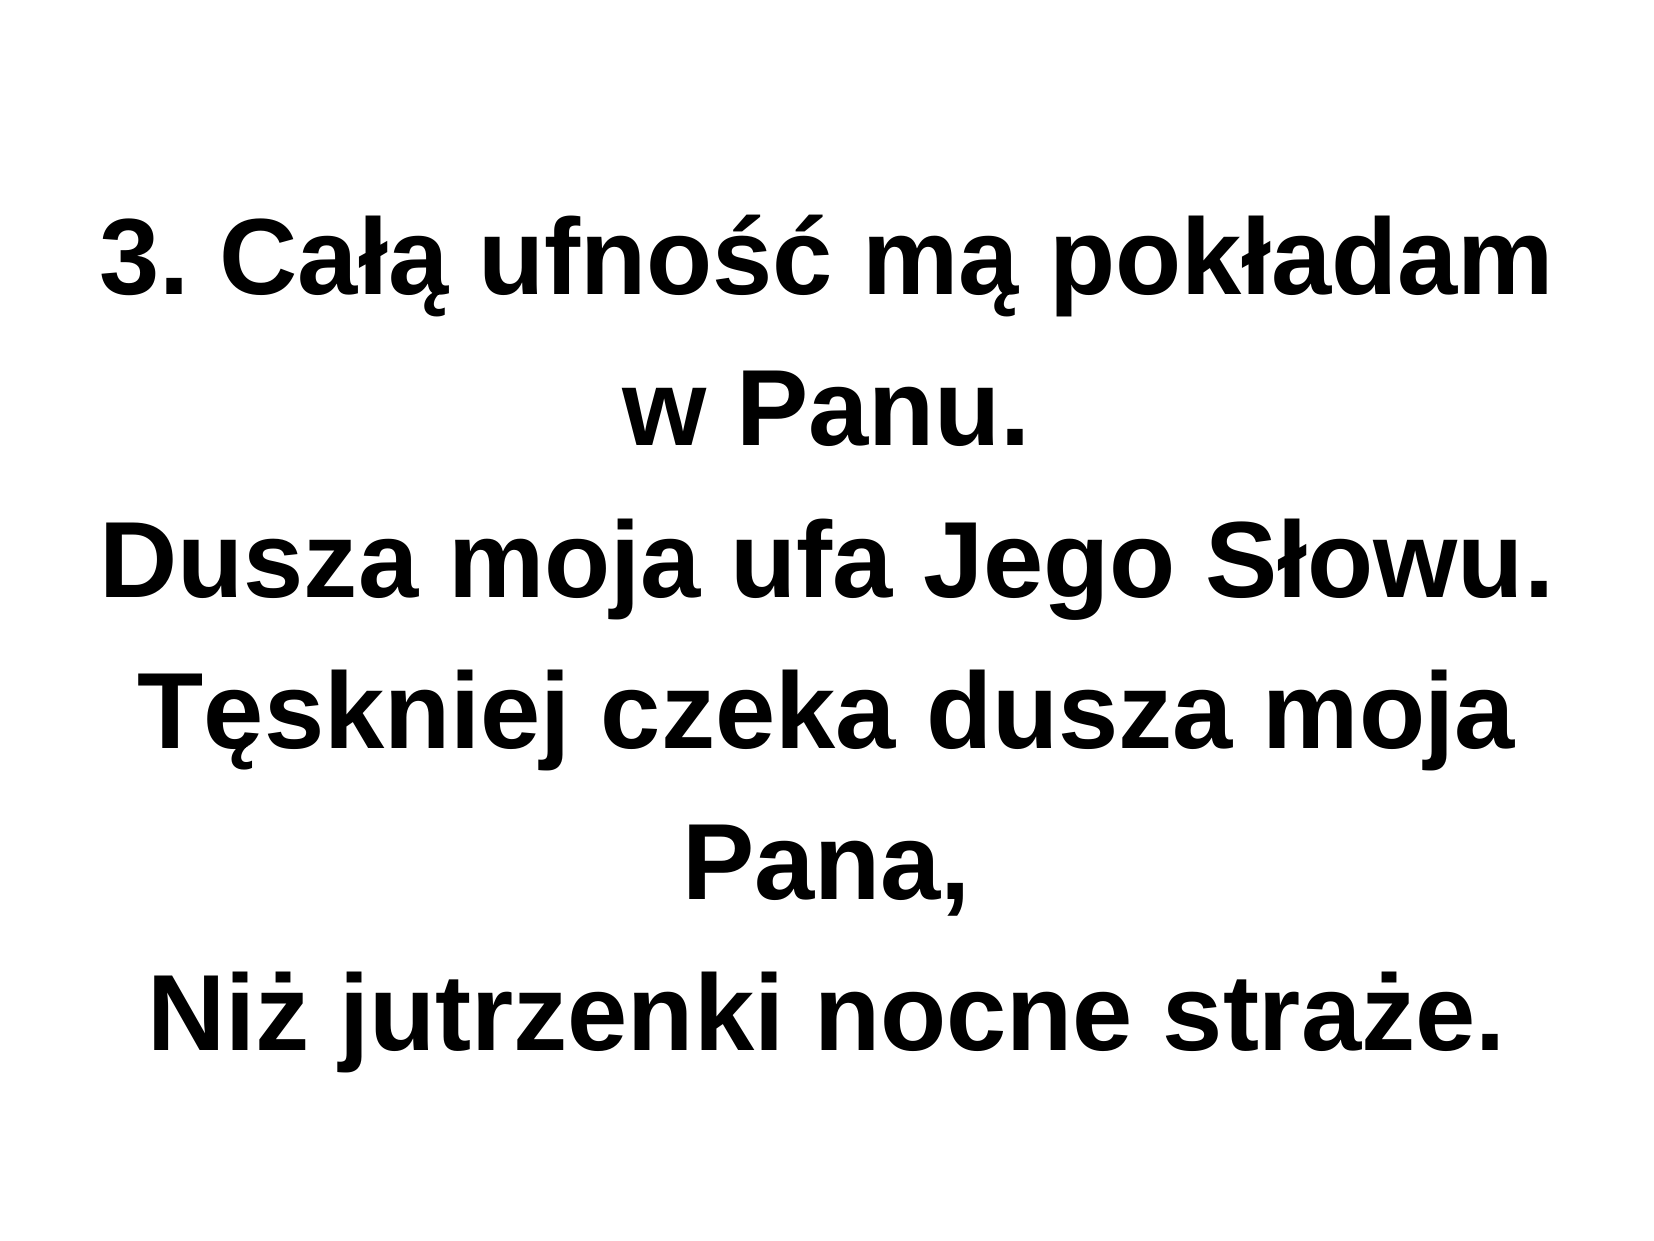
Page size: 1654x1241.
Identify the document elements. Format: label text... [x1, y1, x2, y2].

subtitle 3. Całą ufność mą pokładam w Panu. Dusza moja ufa Jego Słowu. Tęskniej czeka dusza moja Pana, Niż jutrzenki nocne straże. [0, 0, 1654, 1241]
